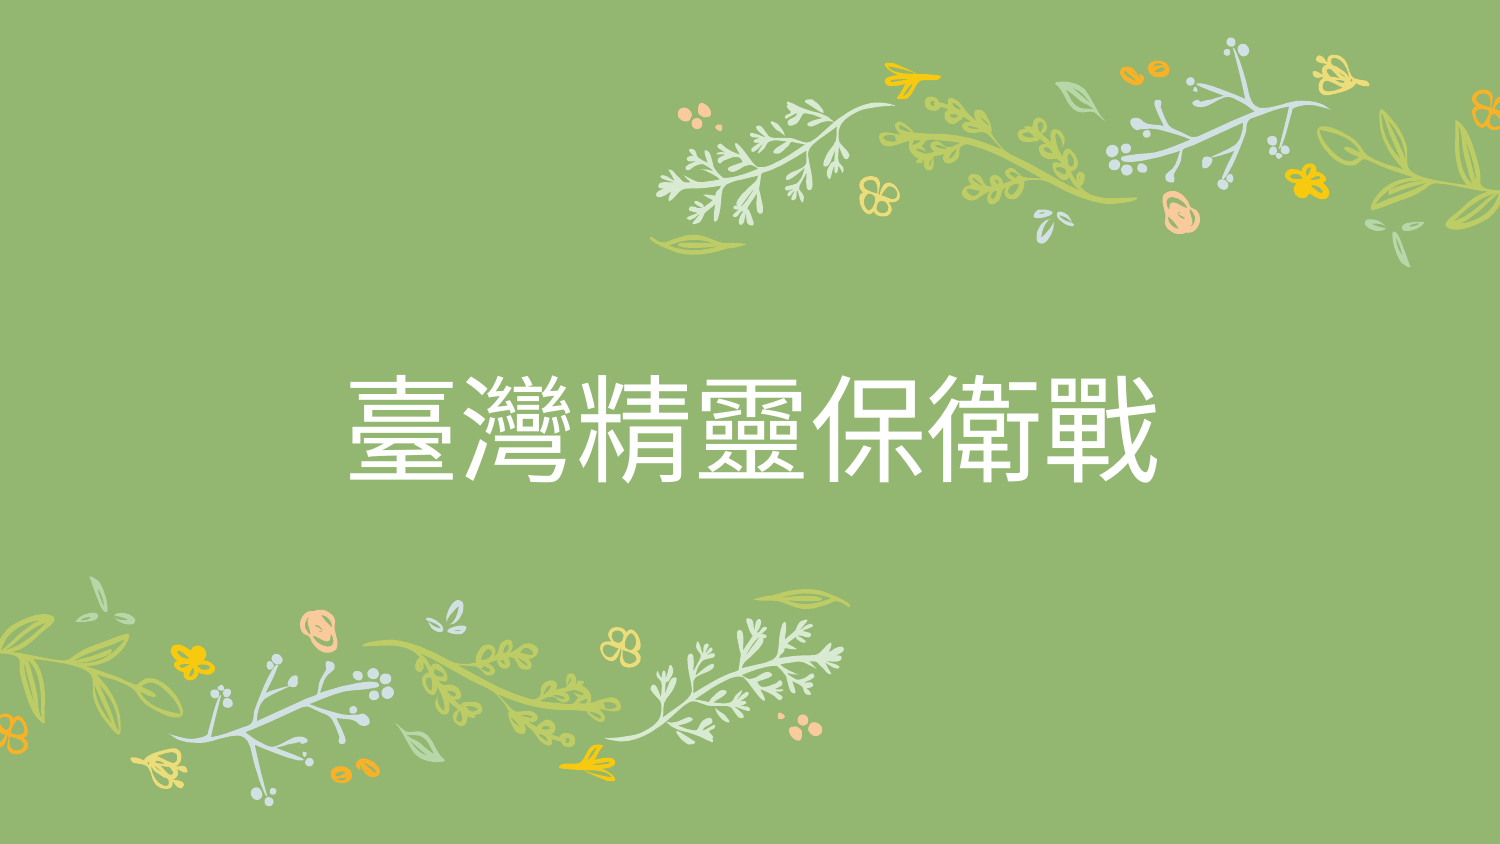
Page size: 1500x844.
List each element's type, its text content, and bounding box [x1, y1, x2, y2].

title 臺灣精靈保衛戰 [270, 331, 1234, 522]
